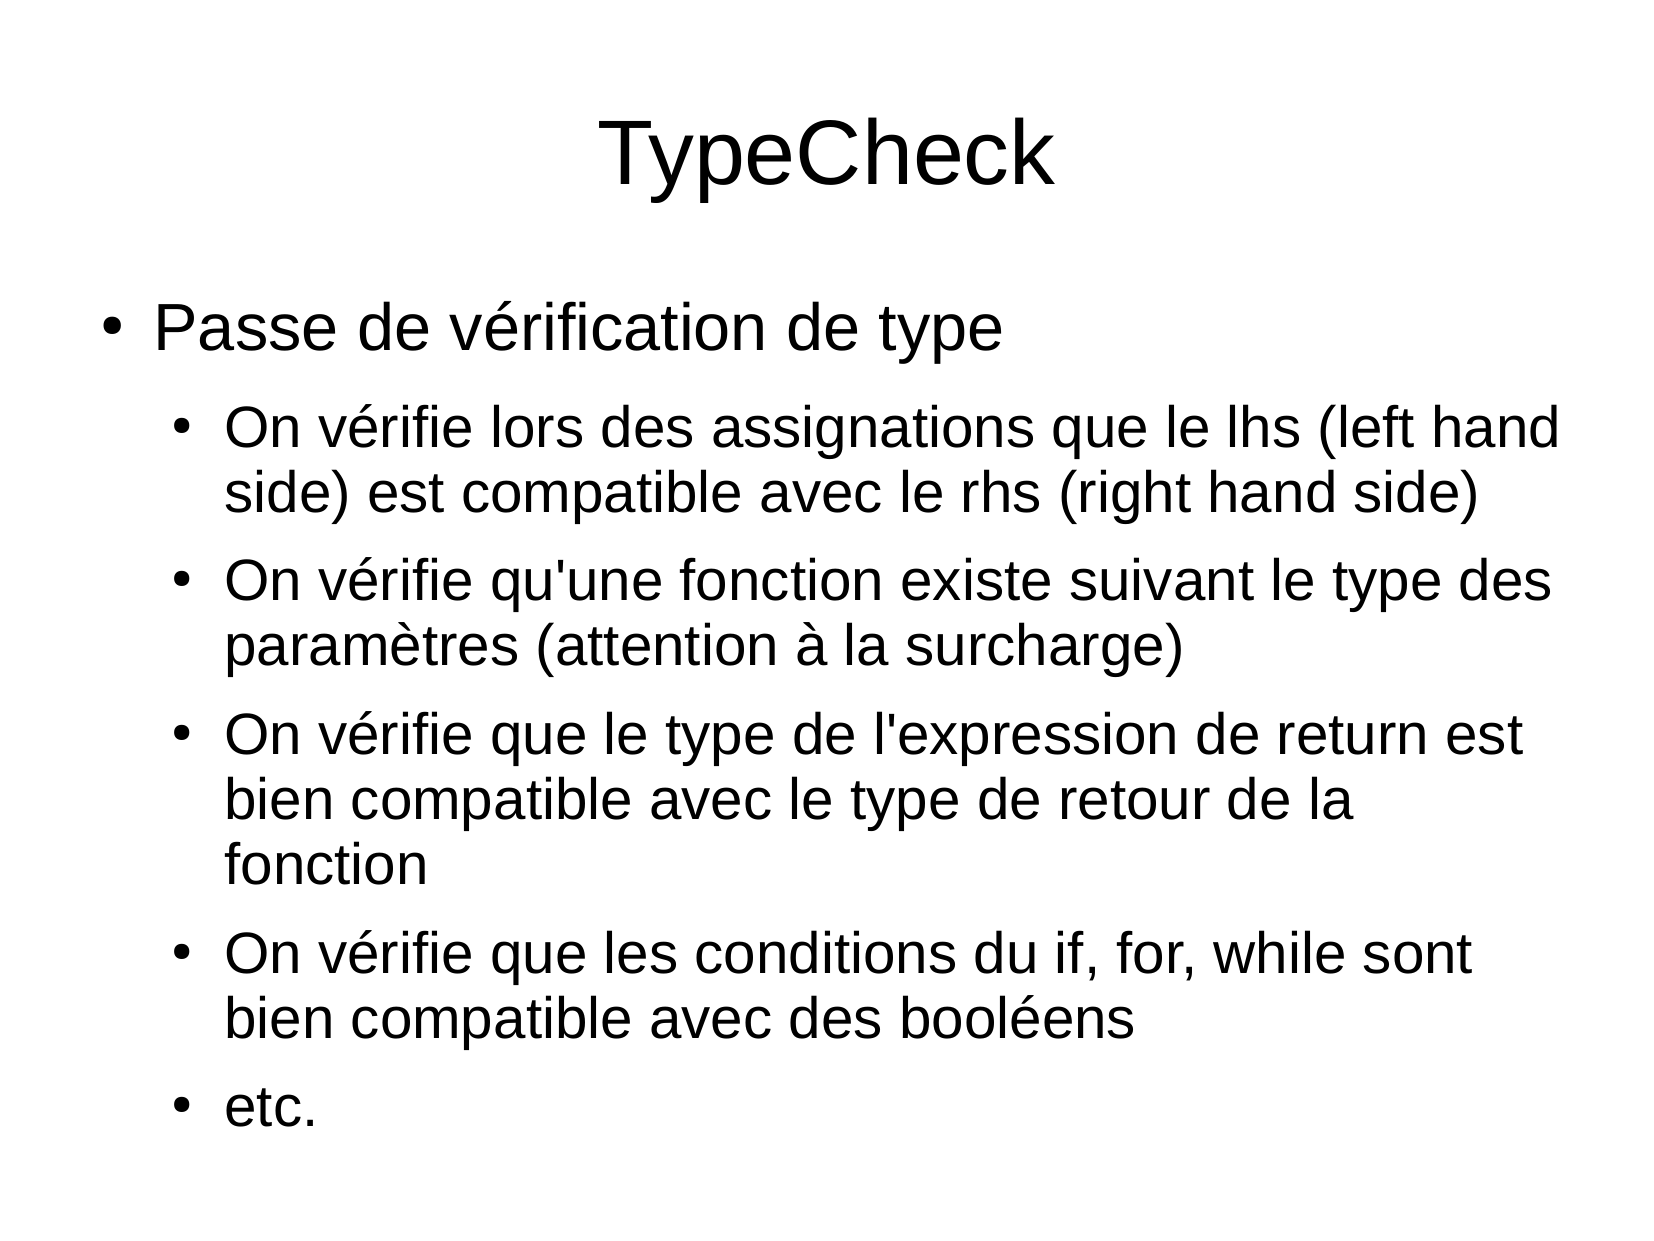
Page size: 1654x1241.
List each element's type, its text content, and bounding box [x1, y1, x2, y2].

list Passe de vérification de type On vérifie lors des assignations que le lhs (left hand side) est compatible avec le rhs (right hand side) On vérifie qu'une fonction existe suivant le type des paramètres (attention à la surcharge) On vérifie que le type de l'expression de return est bien compatible avec le type de retour de la fonction On vérifie que les conditions du if, for, while sont bien compatible avec des booléens etc. [82, 290, 1571, 1140]
title TypeCheck [82, 56, 1571, 250]
